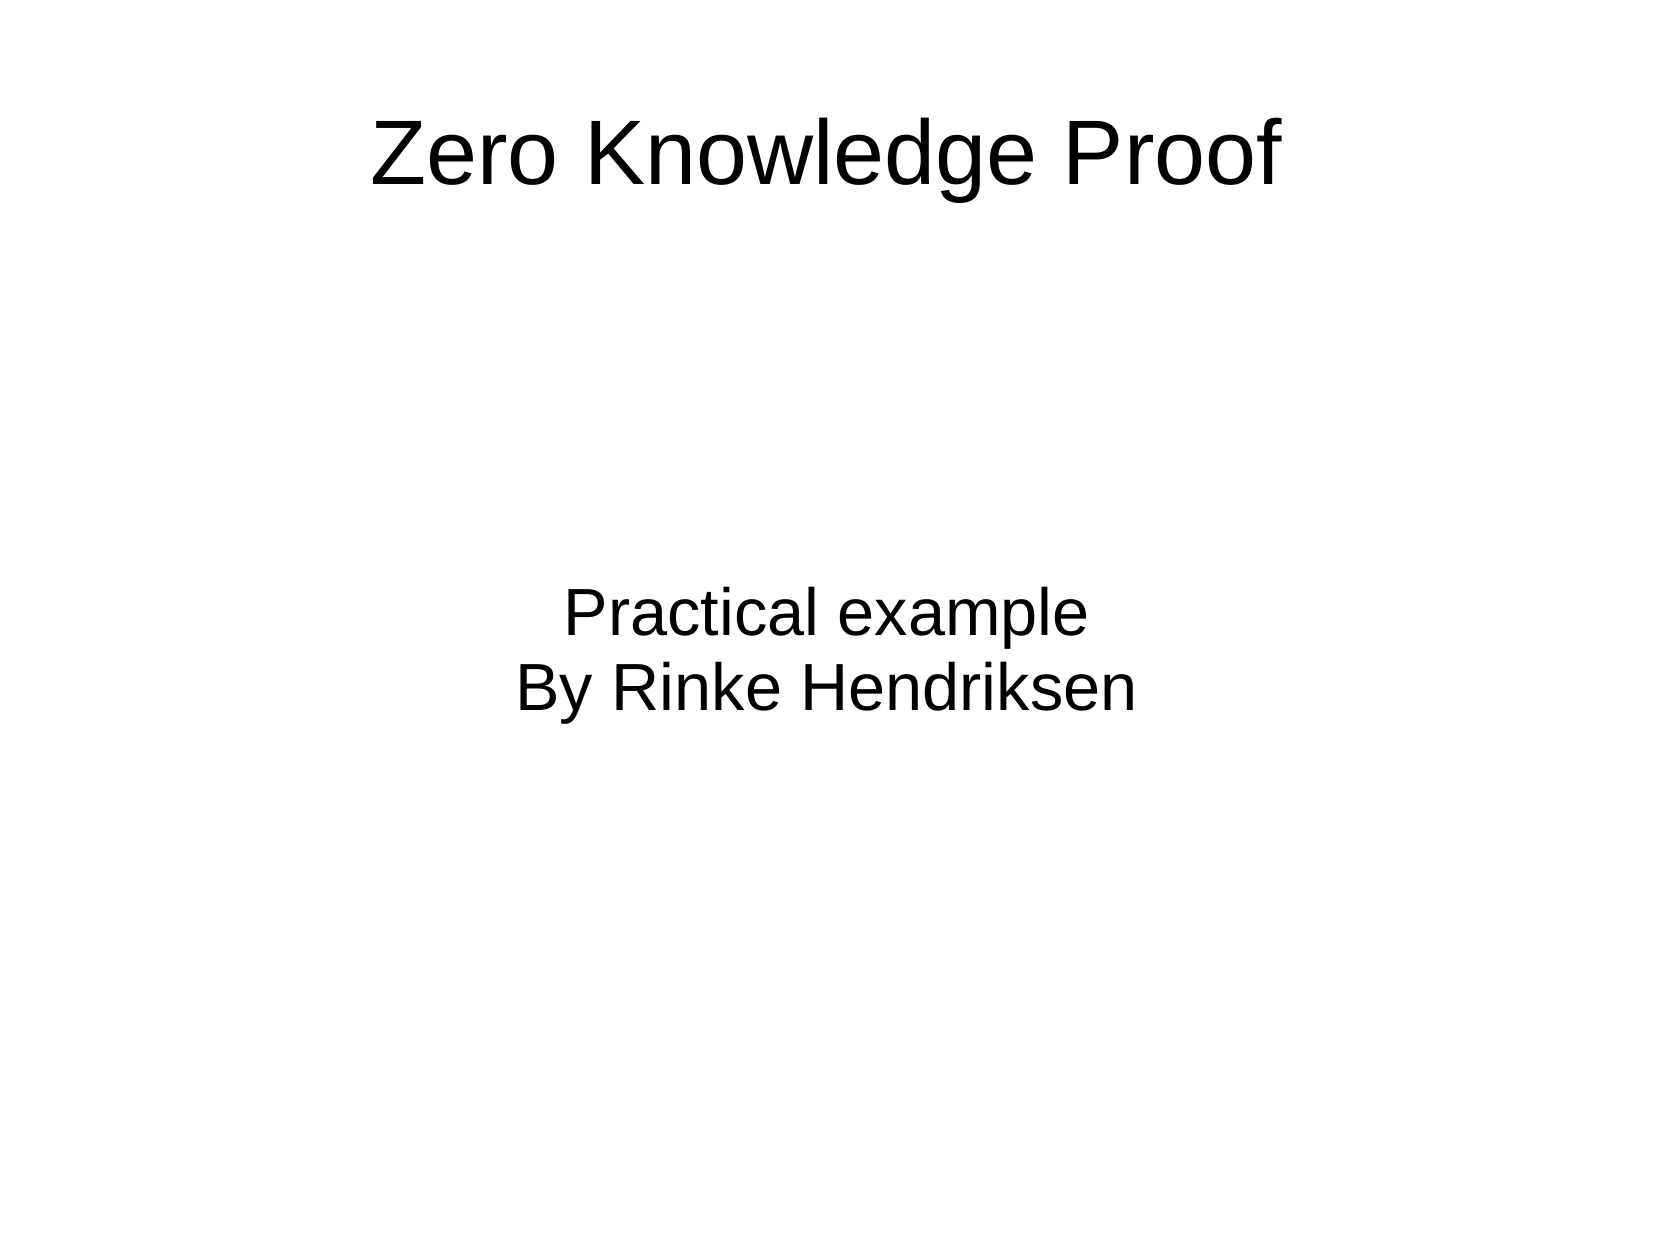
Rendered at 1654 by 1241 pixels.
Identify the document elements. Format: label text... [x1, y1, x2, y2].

title Zero Knowledge Proof [82, 49, 1571, 257]
subtitle Practical example By Rinke Hendriksen [82, 290, 1571, 1010]
